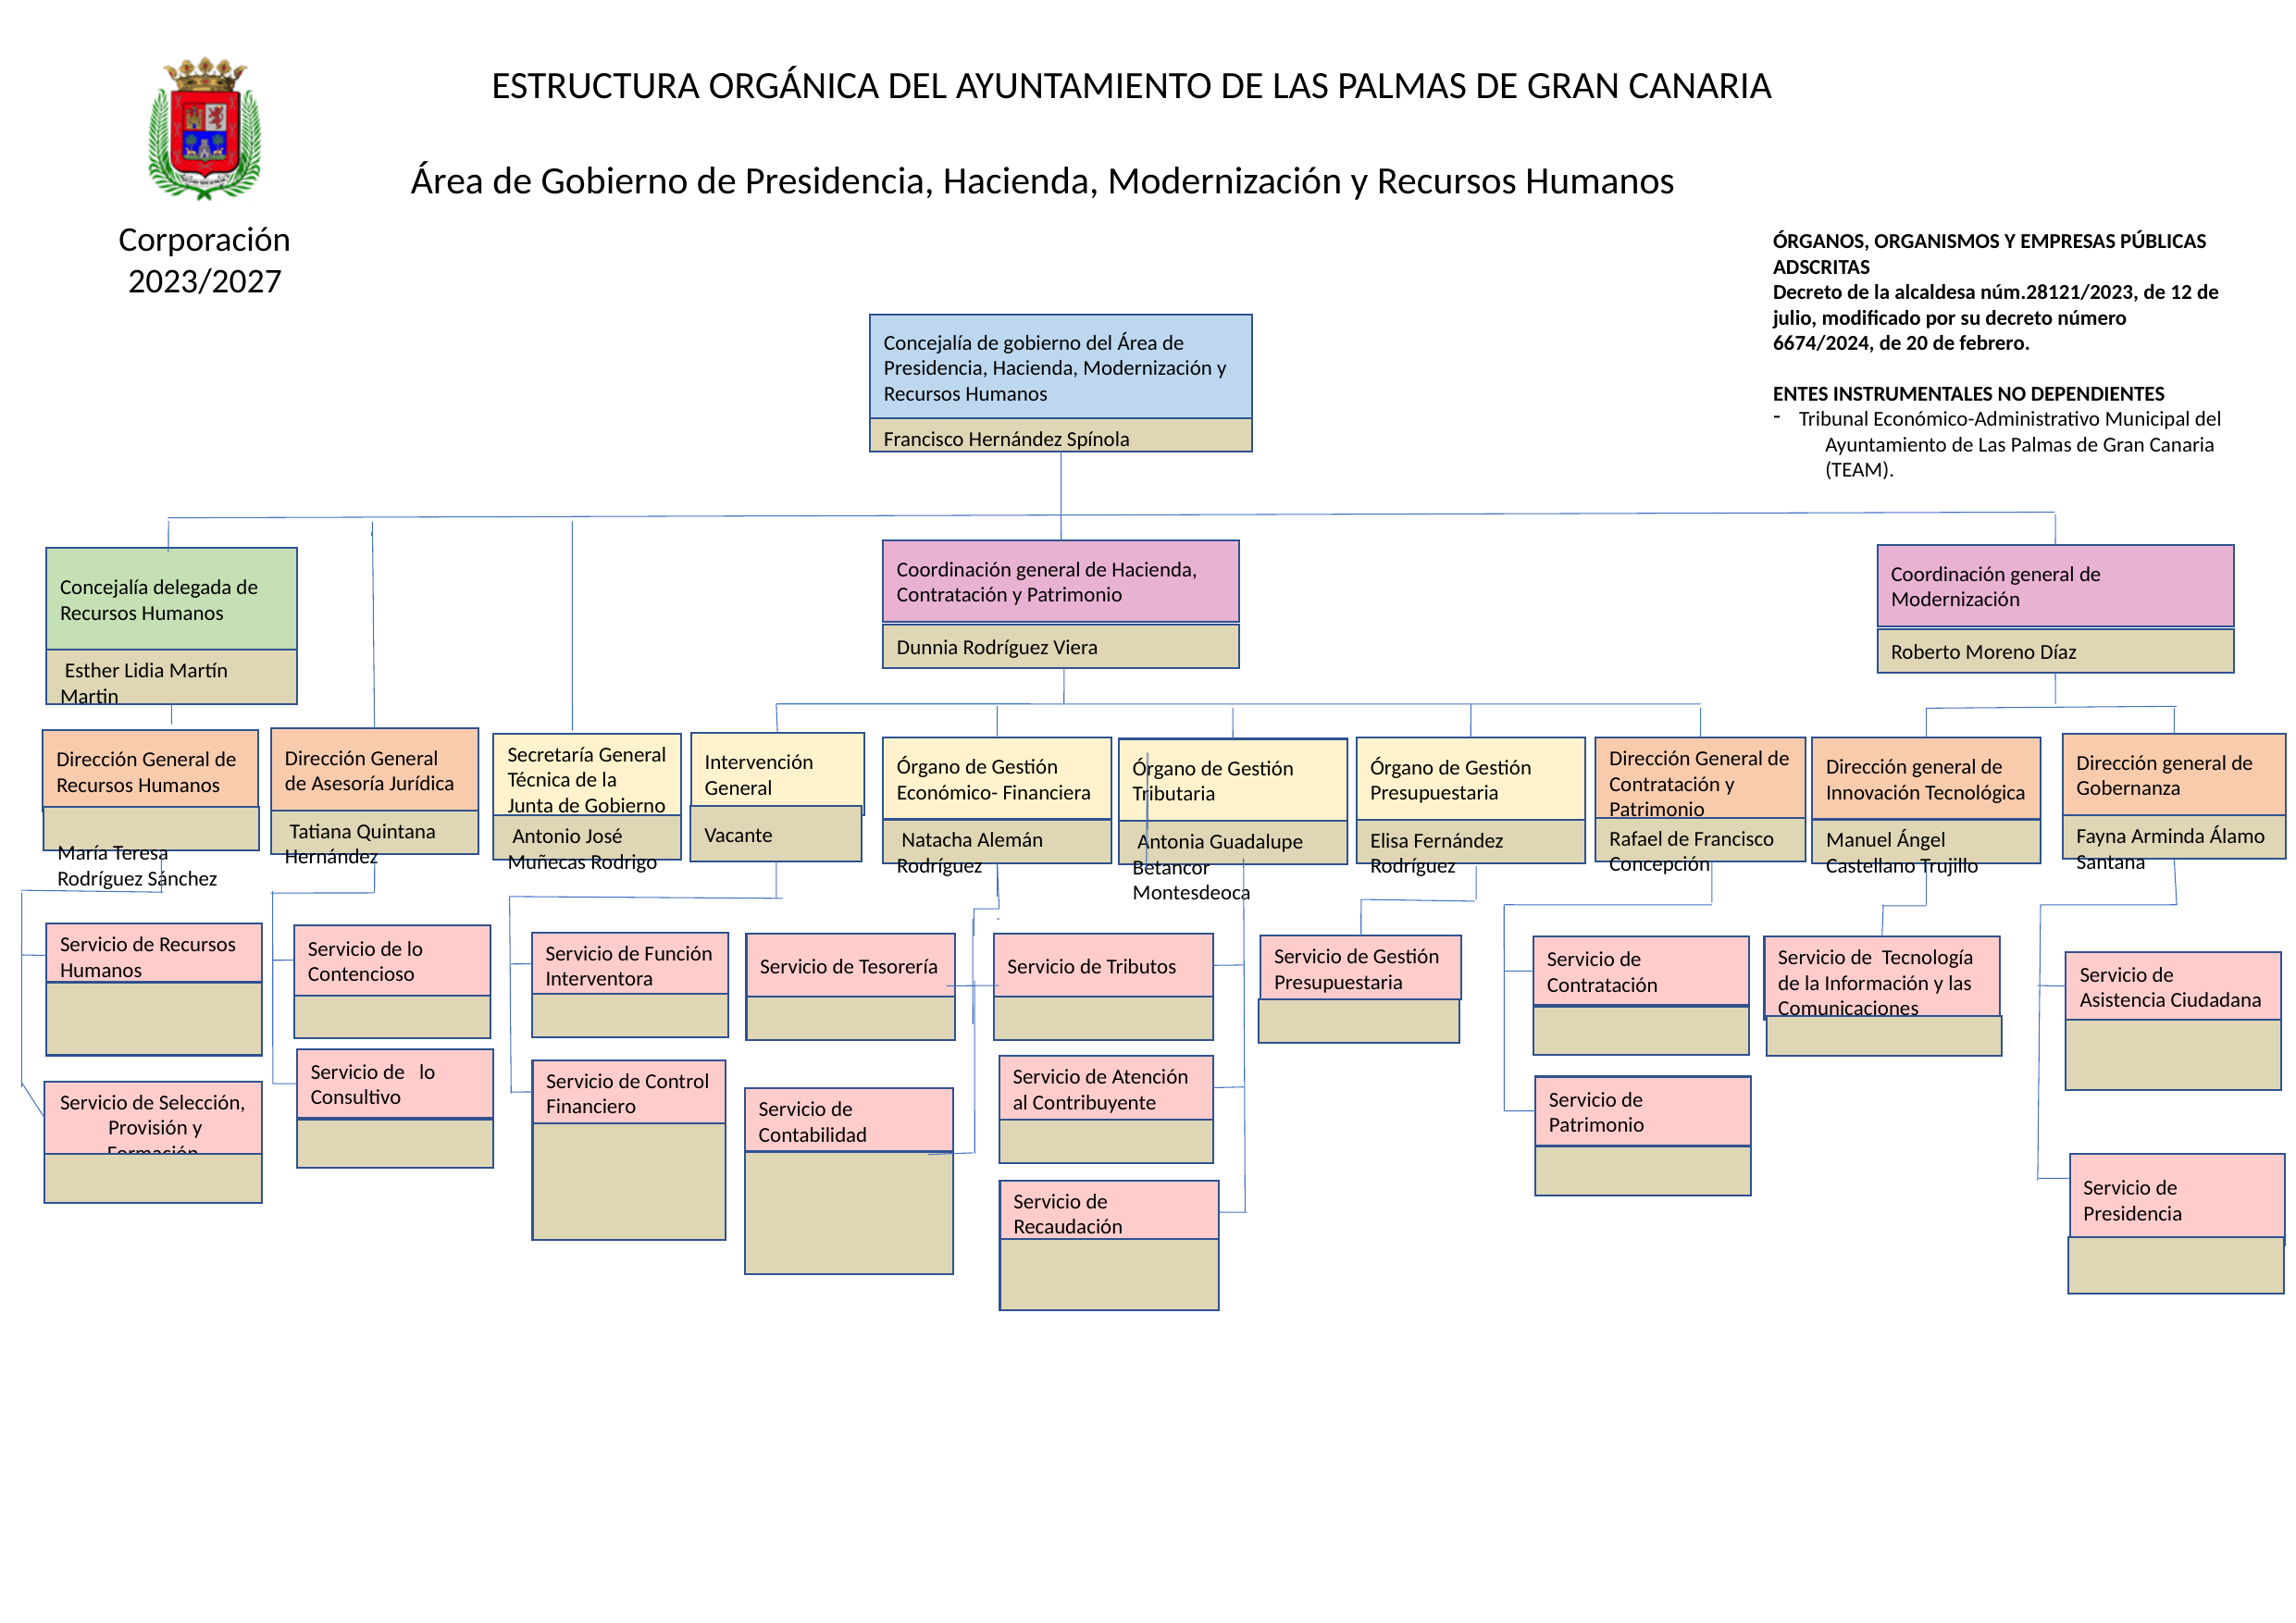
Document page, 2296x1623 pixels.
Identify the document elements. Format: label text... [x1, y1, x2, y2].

text_box [44, 1154, 262, 1203]
text_box Servicio de Función Interventora [532, 933, 728, 994]
text_box Órgano de Gestión Tributaria [1119, 738, 1347, 821]
text_box Dirección General de Recursos Humanos [43, 730, 258, 812]
text_box Servicio de Tesorería [747, 934, 955, 997]
picture [146, 53, 263, 204]
text_box Dirección General de Contratación y Patrimonio [1595, 737, 1806, 818]
text_box [297, 1120, 493, 1168]
text_box Elisa Fernández Rodríguez [1357, 820, 1585, 863]
text_box Concejalía delegada de Recursos Humanos [46, 548, 297, 650]
text_box Servicio de Recursos Humanos [46, 923, 262, 983]
text_box [999, 1120, 1213, 1163]
text_box Fayna Arminda Álamo Santana [2063, 815, 2286, 859]
text_box Corporación 2023/2027 [82, 209, 328, 306]
text_box [1259, 999, 1459, 1043]
picture [1146, 752, 1149, 870]
text_box Servicio de Contratación [1533, 936, 1749, 1005]
text_box Tatiana Quintana Hernández [271, 811, 478, 854]
text_box Servicio de lo Contencioso [294, 925, 490, 996]
text_box Servicio de Control Financiero [532, 1060, 726, 1123]
text_box Servicio de Patrimonio [1535, 1077, 1751, 1146]
text_box [532, 1123, 726, 1240]
text_box Servicio de lo Consultivo [297, 1049, 493, 1118]
text_box Servicio de Atención al Contribuyente [999, 1056, 1213, 1120]
text_box [46, 983, 262, 1055]
text_box [2068, 1237, 2284, 1294]
text_box [999, 1239, 1219, 1310]
text_box [2066, 1020, 2281, 1090]
text_box Manuel Ángel Castellano Trujillo [1812, 819, 2041, 863]
text_box Vacante [690, 806, 862, 861]
text_box [747, 997, 955, 1040]
text_box Dirección General de Asesoría Jurídica [271, 728, 478, 811]
text_box Antonio José Muñecas Rodrigo [493, 815, 681, 860]
text_box Coordinación general de Hacienda, Contratación y Patrimonio [883, 540, 1239, 622]
text_box Área de Gobierno de Presidencia, Hacienda, Modernización y Recursos Humanos [397, 148, 2215, 208]
text_box [1535, 1146, 1751, 1196]
text_box Servicio de Asistencia Ciudadana [2066, 952, 2281, 1020]
text_box Servicio de Gestión Presupuestaria [1260, 935, 1461, 999]
text_box Órgano de Gestión Presupuestaria [1357, 737, 1585, 820]
text_box Antonia Guadalupe Betancor Montesdeoca [1149, 821, 1347, 864]
text_box Natacha Alemán Rodríguez [883, 819, 1111, 863]
text_box Roberto Moreno Díaz [1878, 629, 2234, 673]
text_box Servicio de Presidencia [2070, 1154, 2285, 1245]
text_box Rafael de Francisco Concepción [1595, 818, 1806, 861]
text_box ESTRUCTURA ORGÁNICA DEL AYUNTAMIENTO DE LAS PALMAS DE GRAN CANARIA [478, 53, 1787, 113]
text_box ÓRGANOS, ORGANISMOS Y EMPRESAS PÚBLICAS ADSCRITAS Decreto de la alcaldesa núm.28121/2023, de 12 de julio, modificado por su decreto número 6674/2024, de 20 de febrero. ENTES INSTRUMENTALES NO DEPENDIENTES Tribunal Económico-Administrativo Municipal del Ayuntamiento de Las Palmas de Gran Canaria (TEAM). [1759, 220, 2245, 539]
text_box Servicio de Tributos [994, 934, 1213, 997]
text_box Concejalía de gobierno del Área de Presidencia, Hacienda, Modernización y Recursos Humanos [870, 315, 1252, 418]
text_box Dunnia Rodríguez Viera [883, 625, 1239, 668]
text_box Órgano de Gestión Económico- Financiera [883, 737, 1111, 819]
text_box Servicio de Selección, Provisión y Formación [44, 1082, 262, 1154]
text_box Servicio de Tecnología de la Información y las Comunicaciones [1764, 936, 2000, 1020]
text_box Coordinación general de Modernización [1878, 545, 2234, 626]
text_box Antonia Guadalupe Betancor Montesdeoca [1119, 821, 1146, 864]
text_box Secretaría General Técnica de la Junta de Gobierno [493, 734, 681, 815]
text_box Intervención General [691, 733, 864, 815]
text_box Servicio de Recaudación [999, 1181, 1219, 1239]
text_box Servicio de Contabilidad [745, 1088, 953, 1152]
text_box [1767, 1016, 2002, 1056]
text_box Esther Lidia Martín Martin [46, 650, 297, 704]
text_box Francisco Hernández Spínola [870, 418, 1252, 452]
text_box [745, 1152, 953, 1274]
text_box María Teresa Rodríguez Sánchez [43, 807, 259, 850]
text_box [532, 994, 728, 1037]
text_box Dirección general de Innovación Tecnológica [1812, 737, 2041, 819]
text_box [994, 997, 1213, 1040]
text_box [294, 996, 490, 1038]
text_box [1533, 1007, 1749, 1055]
text_box Dirección general de Gobernanza [2063, 734, 2286, 815]
